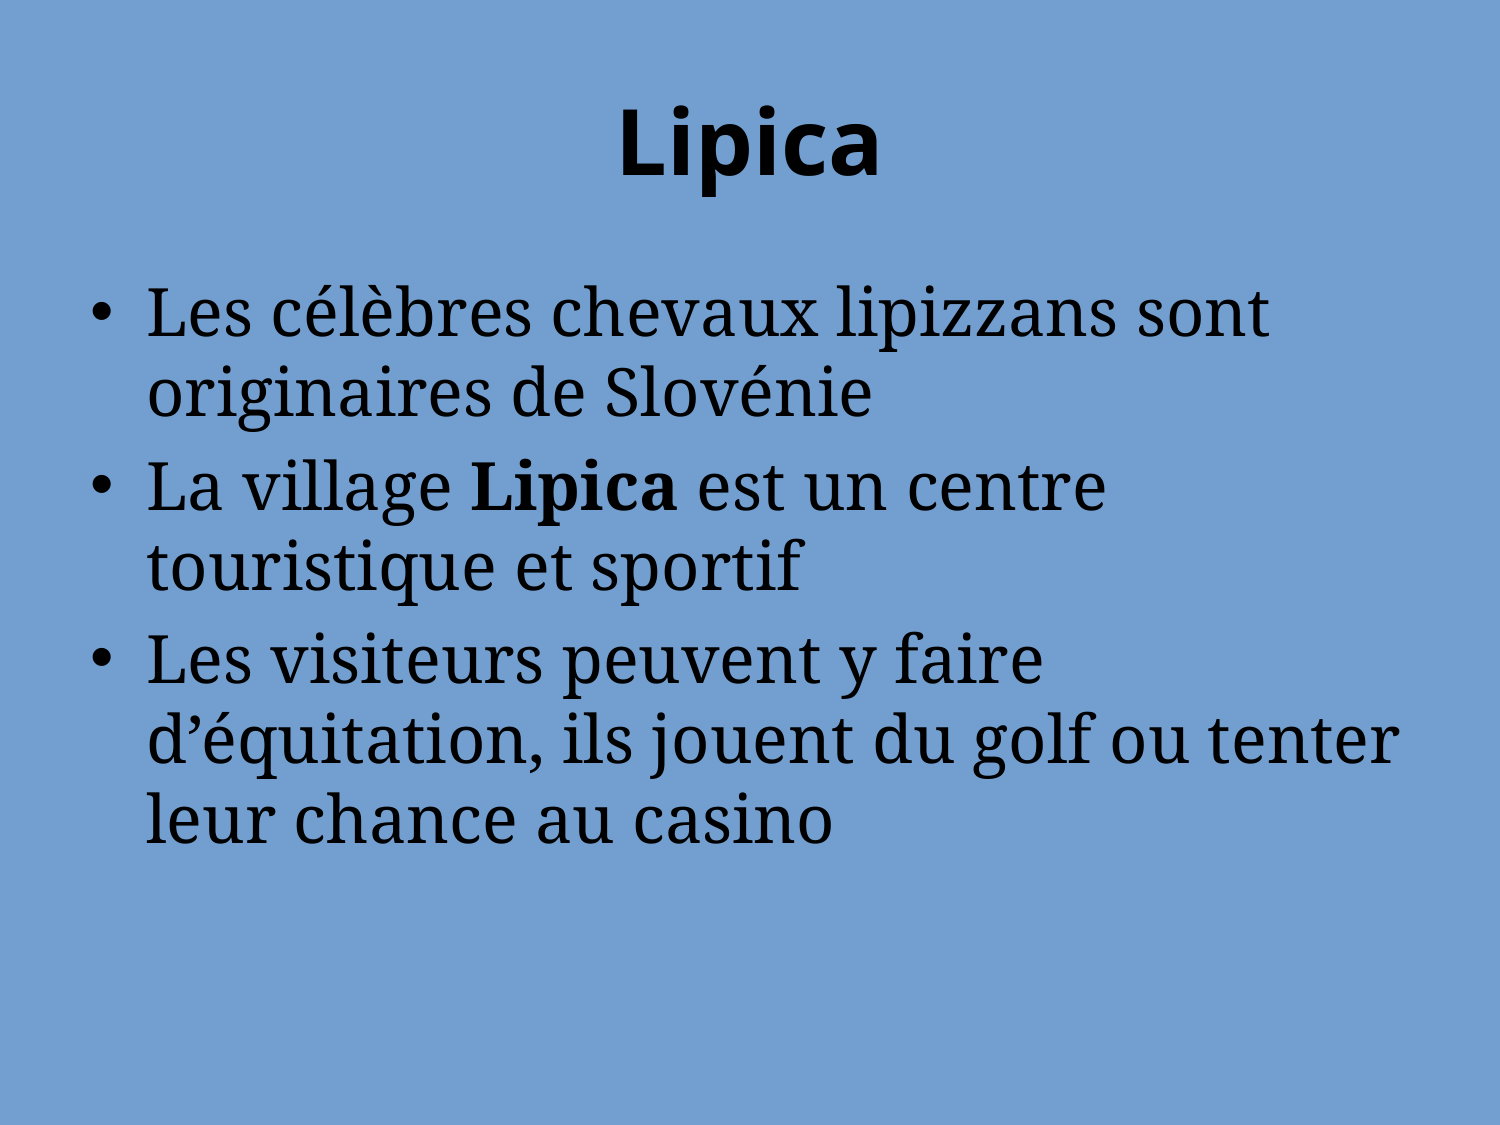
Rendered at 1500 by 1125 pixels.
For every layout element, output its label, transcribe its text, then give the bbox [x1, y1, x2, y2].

title Lipica [75, 45, 1425, 233]
list Les célèbres chevaux lipizzans sont originaires de Slovénie La village Lipica est un centre touristique et sportif Les visiteurs peuvent y faire d’équitation, ils jouent du golf ou tenter leur chance au casino [75, 262, 1425, 1005]
